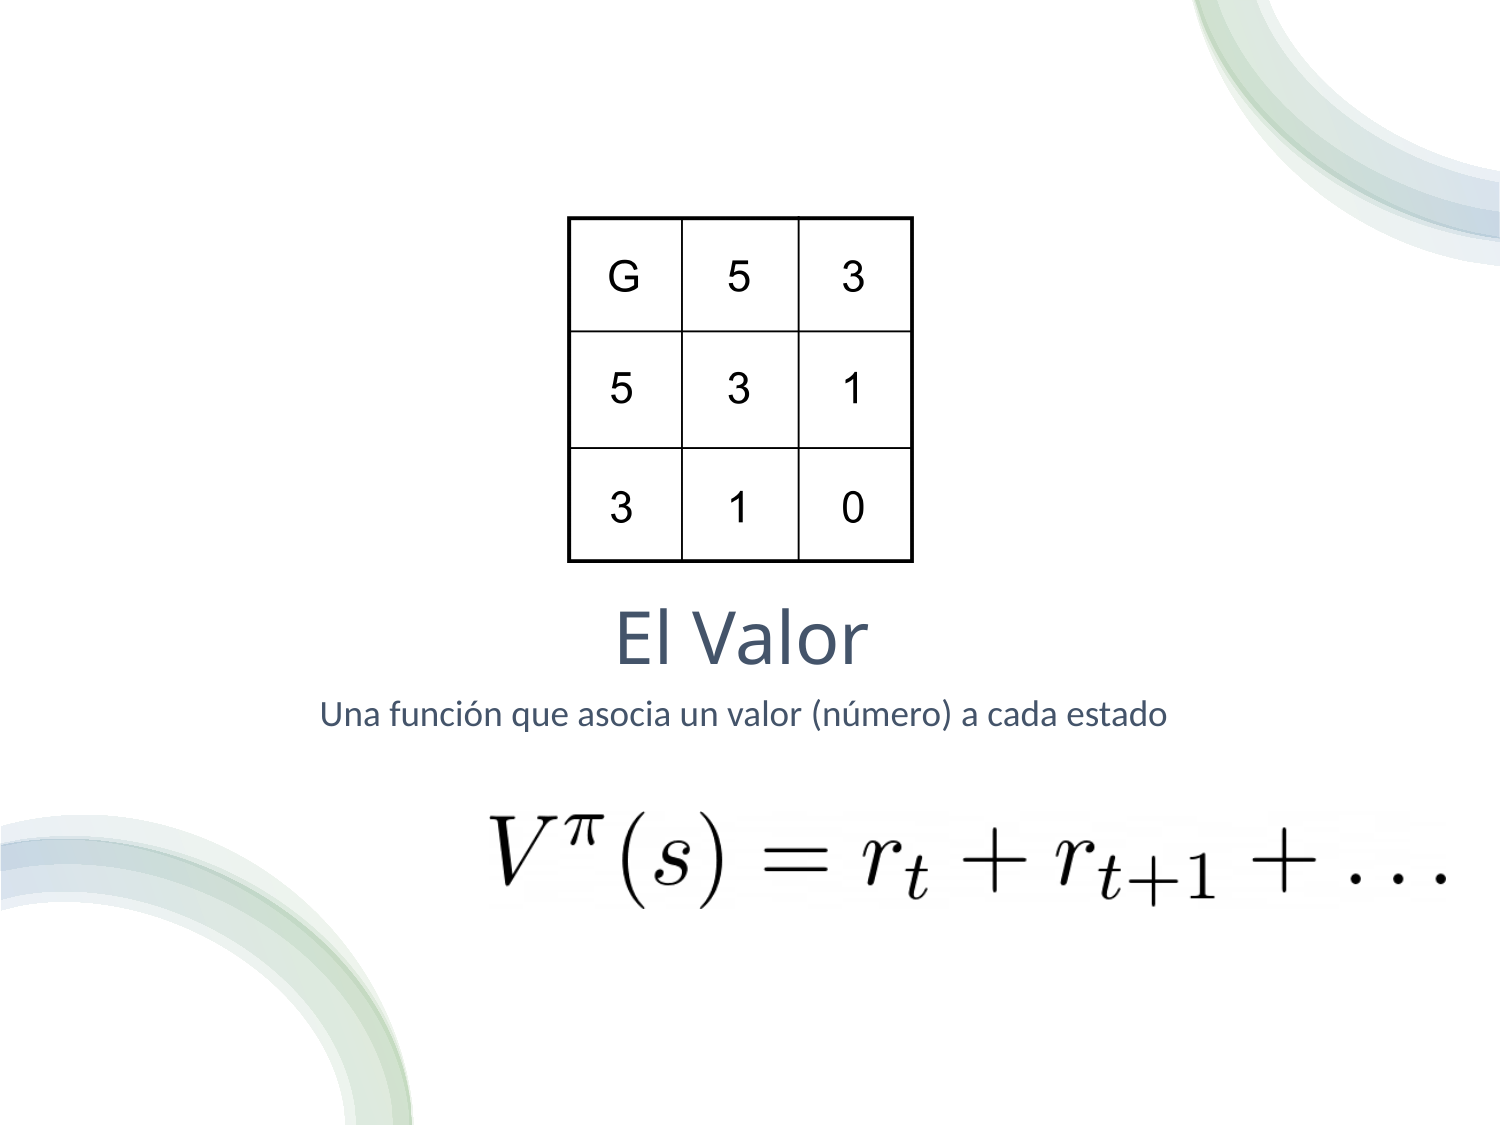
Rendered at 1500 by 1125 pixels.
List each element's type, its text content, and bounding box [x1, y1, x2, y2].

picture [489, 811, 1446, 909]
list Una función que asocia un valor (número) a cada estado [184, 687, 1304, 743]
text_box [0, 0, 1500, 1125]
picture [567, 216, 914, 563]
title El Valor [92, 592, 1392, 688]
